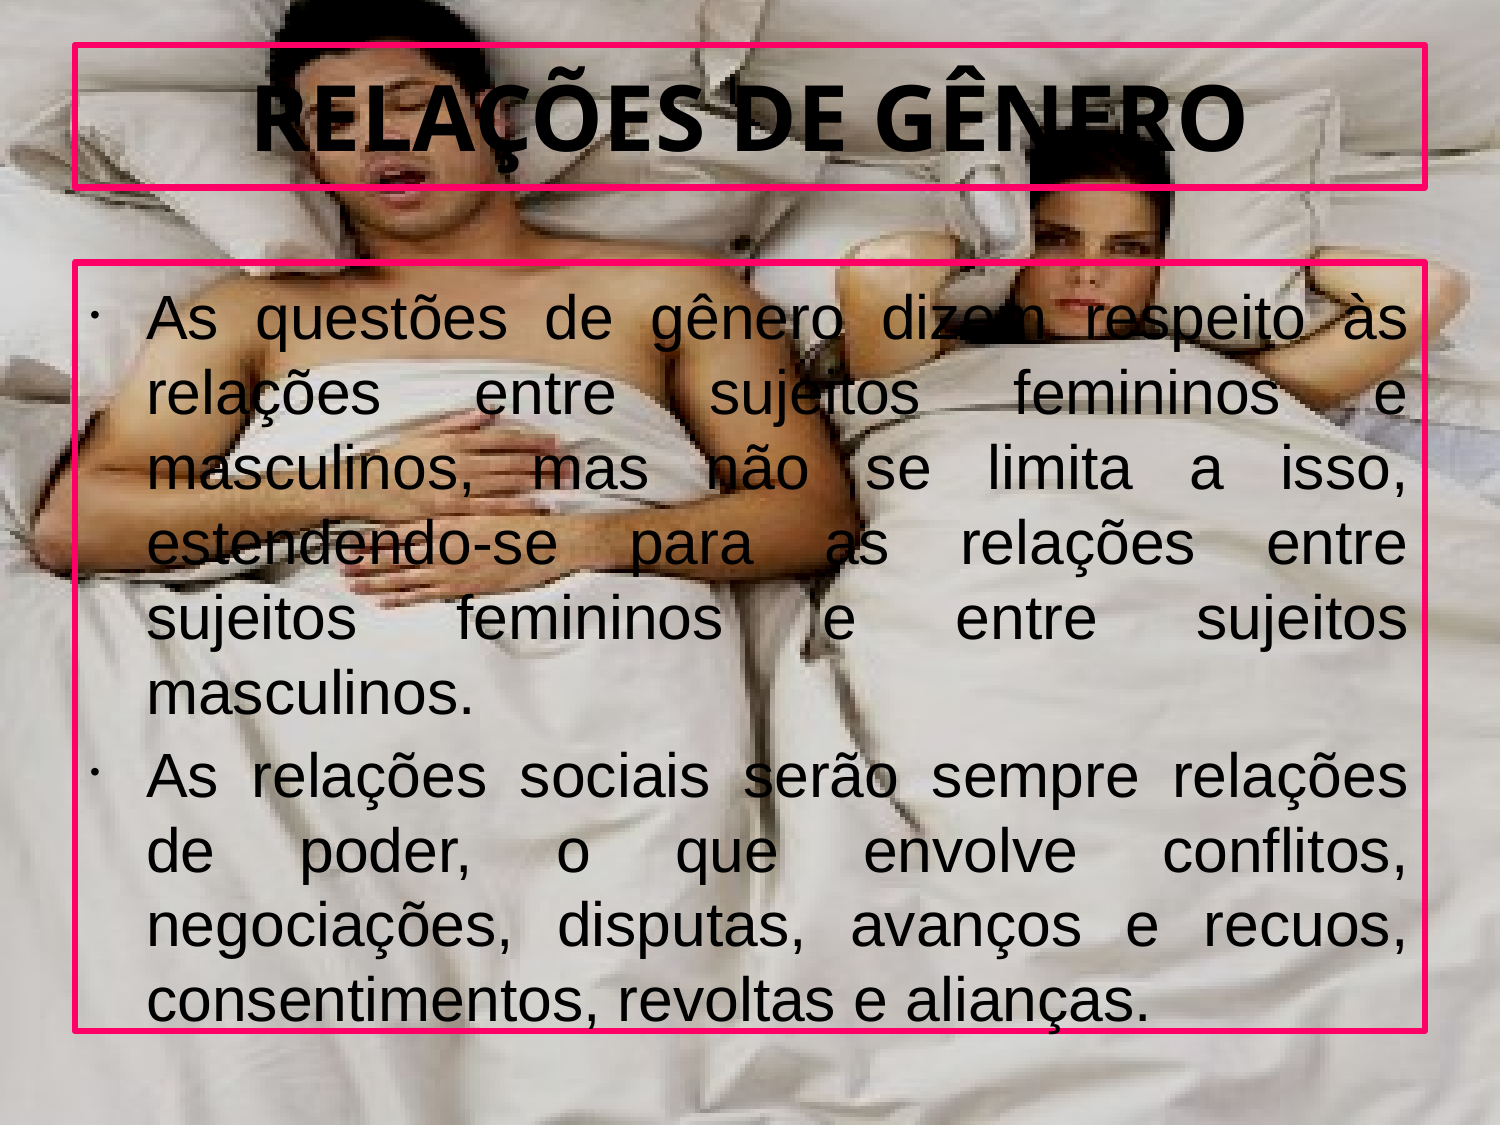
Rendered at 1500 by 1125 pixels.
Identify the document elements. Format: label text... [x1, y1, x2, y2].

text_box As questões de gênero dizem respeito às relações entre sujeitos femininos e masculinos, mas não se limita a isso, estendendo-se para as relações entre sujeitos femininos e entre sujeitos masculinos. As relações sociais serão sempre relações de poder, o que envolve conflitos, negociações, disputas, avanços e recuos, consentimentos, revoltas e alianças. [74, 262, 1425, 1032]
text_box RELAÇÕES DE GÊNERO [74, 45, 1425, 188]
picture [0, 0, 1500, 1125]
